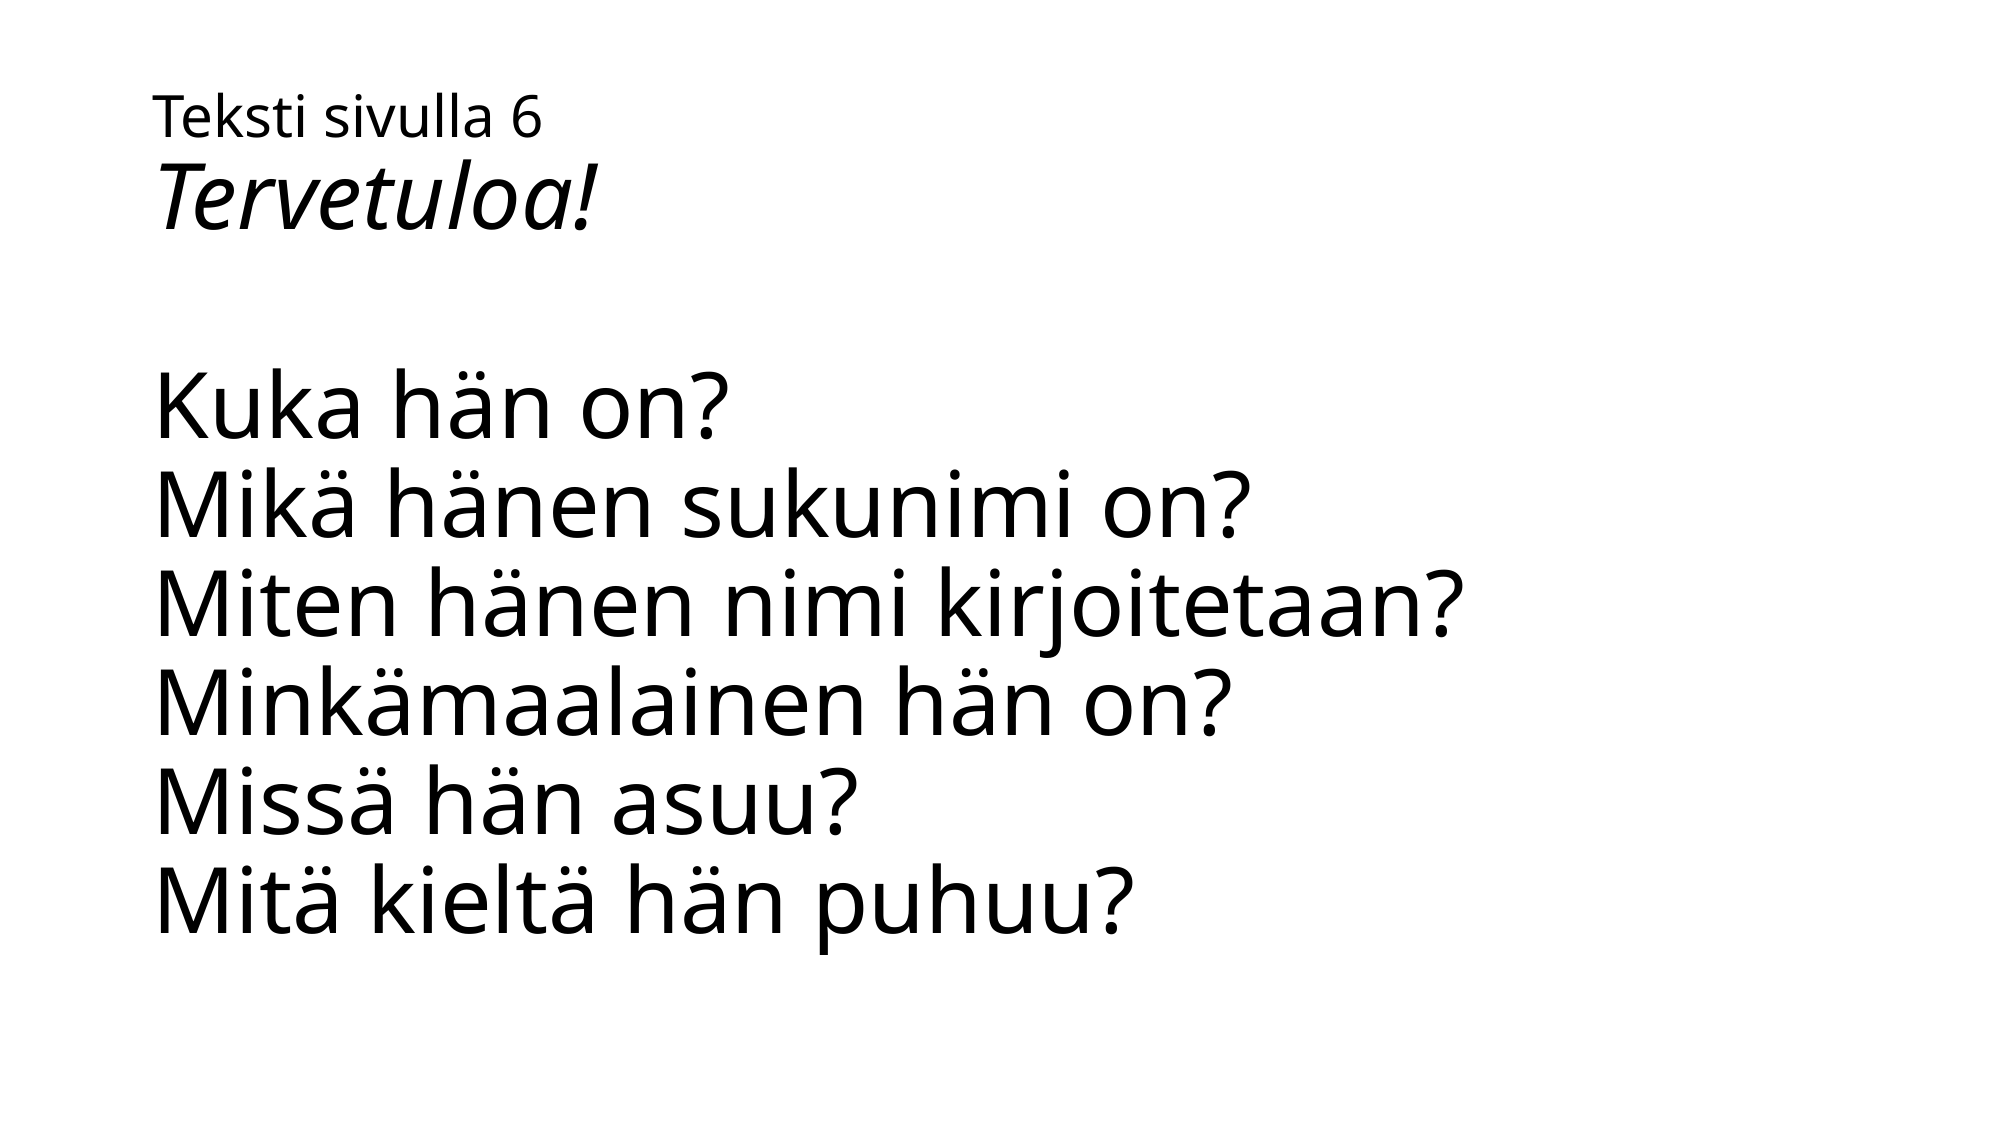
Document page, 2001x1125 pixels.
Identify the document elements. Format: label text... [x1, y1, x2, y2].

title Teksti sivulla 6 Tervetuloa! [137, 59, 1863, 278]
title Kuka hän on? Mikä hänen sukunimi on? Miten hänen nimi kirjoitetaan? Minkämaalainen hän on? Missä hän asuu? Mitä kieltä hän puhuu? [137, 299, 1863, 1014]
